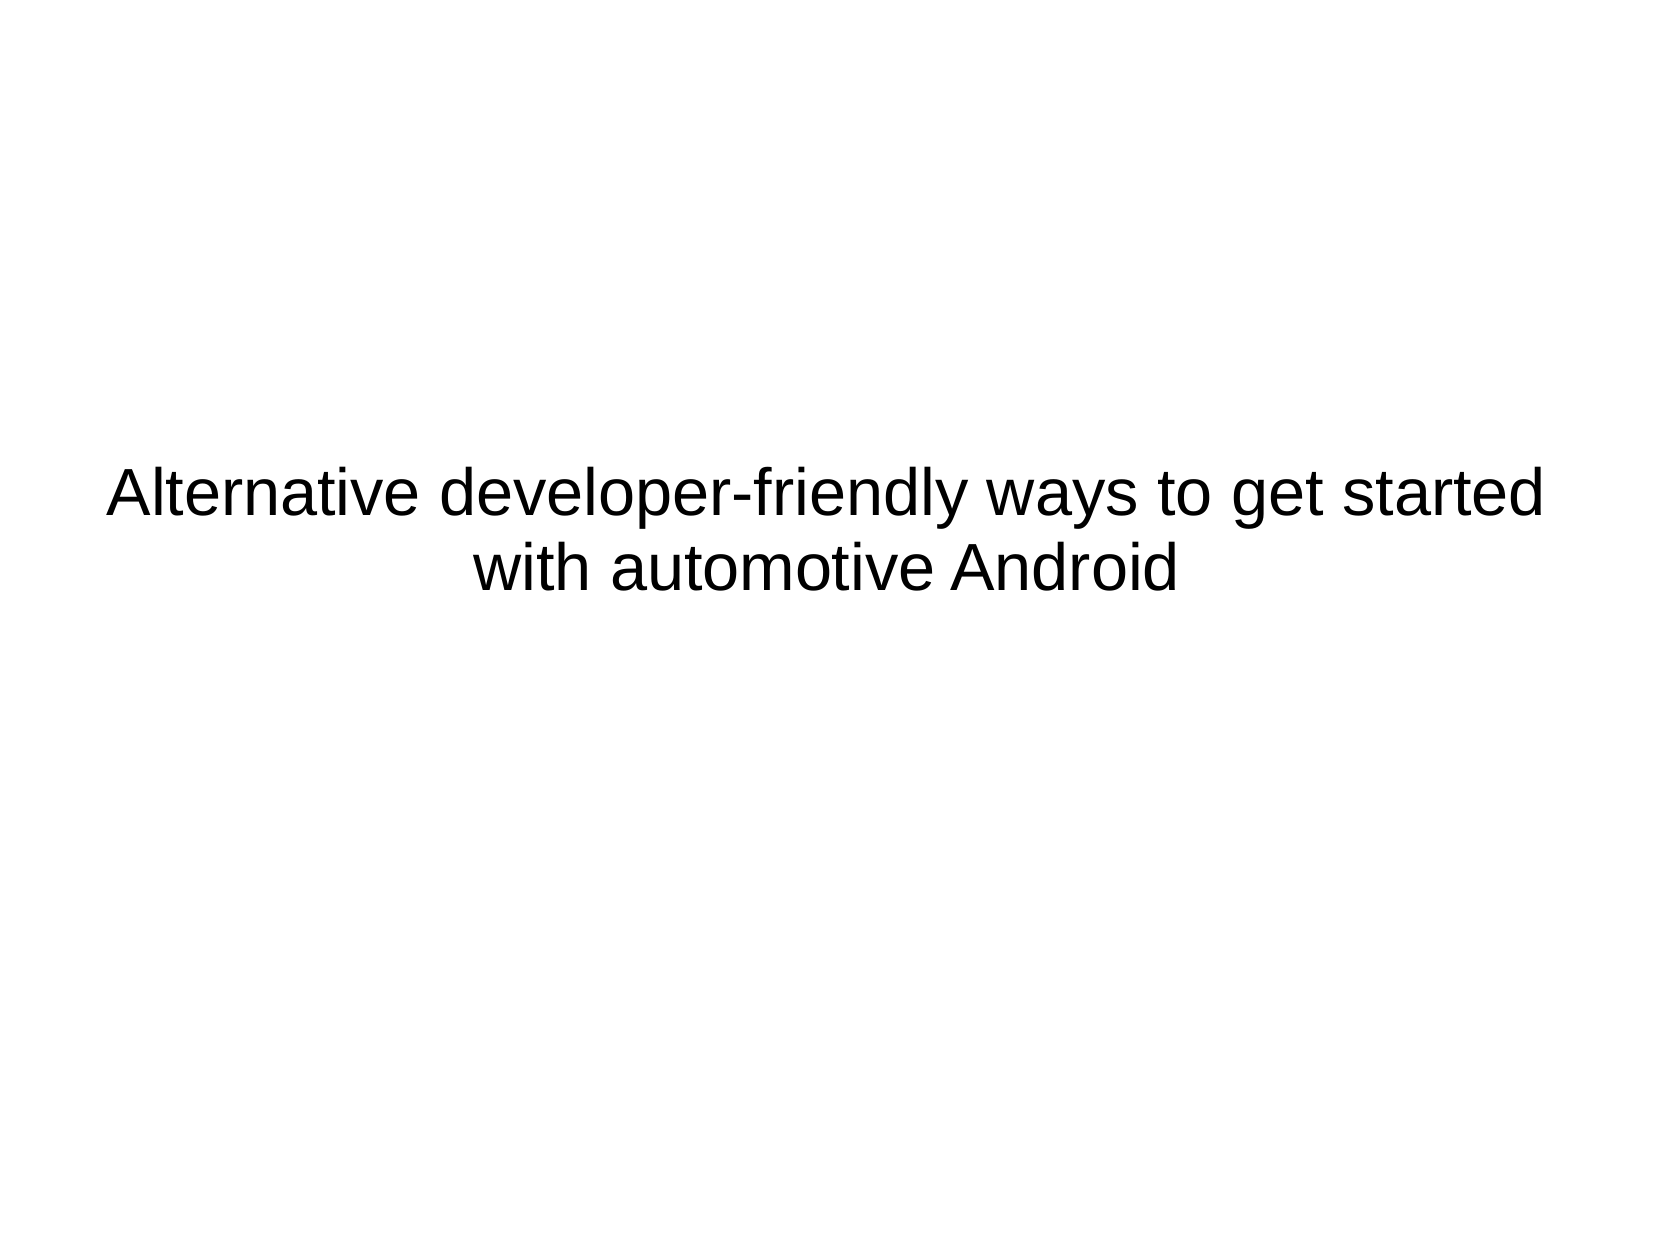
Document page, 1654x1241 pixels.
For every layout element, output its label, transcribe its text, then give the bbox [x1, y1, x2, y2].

subtitle Alternative developer-friendly ways to get started with automotive Android [82, 49, 1571, 1010]
